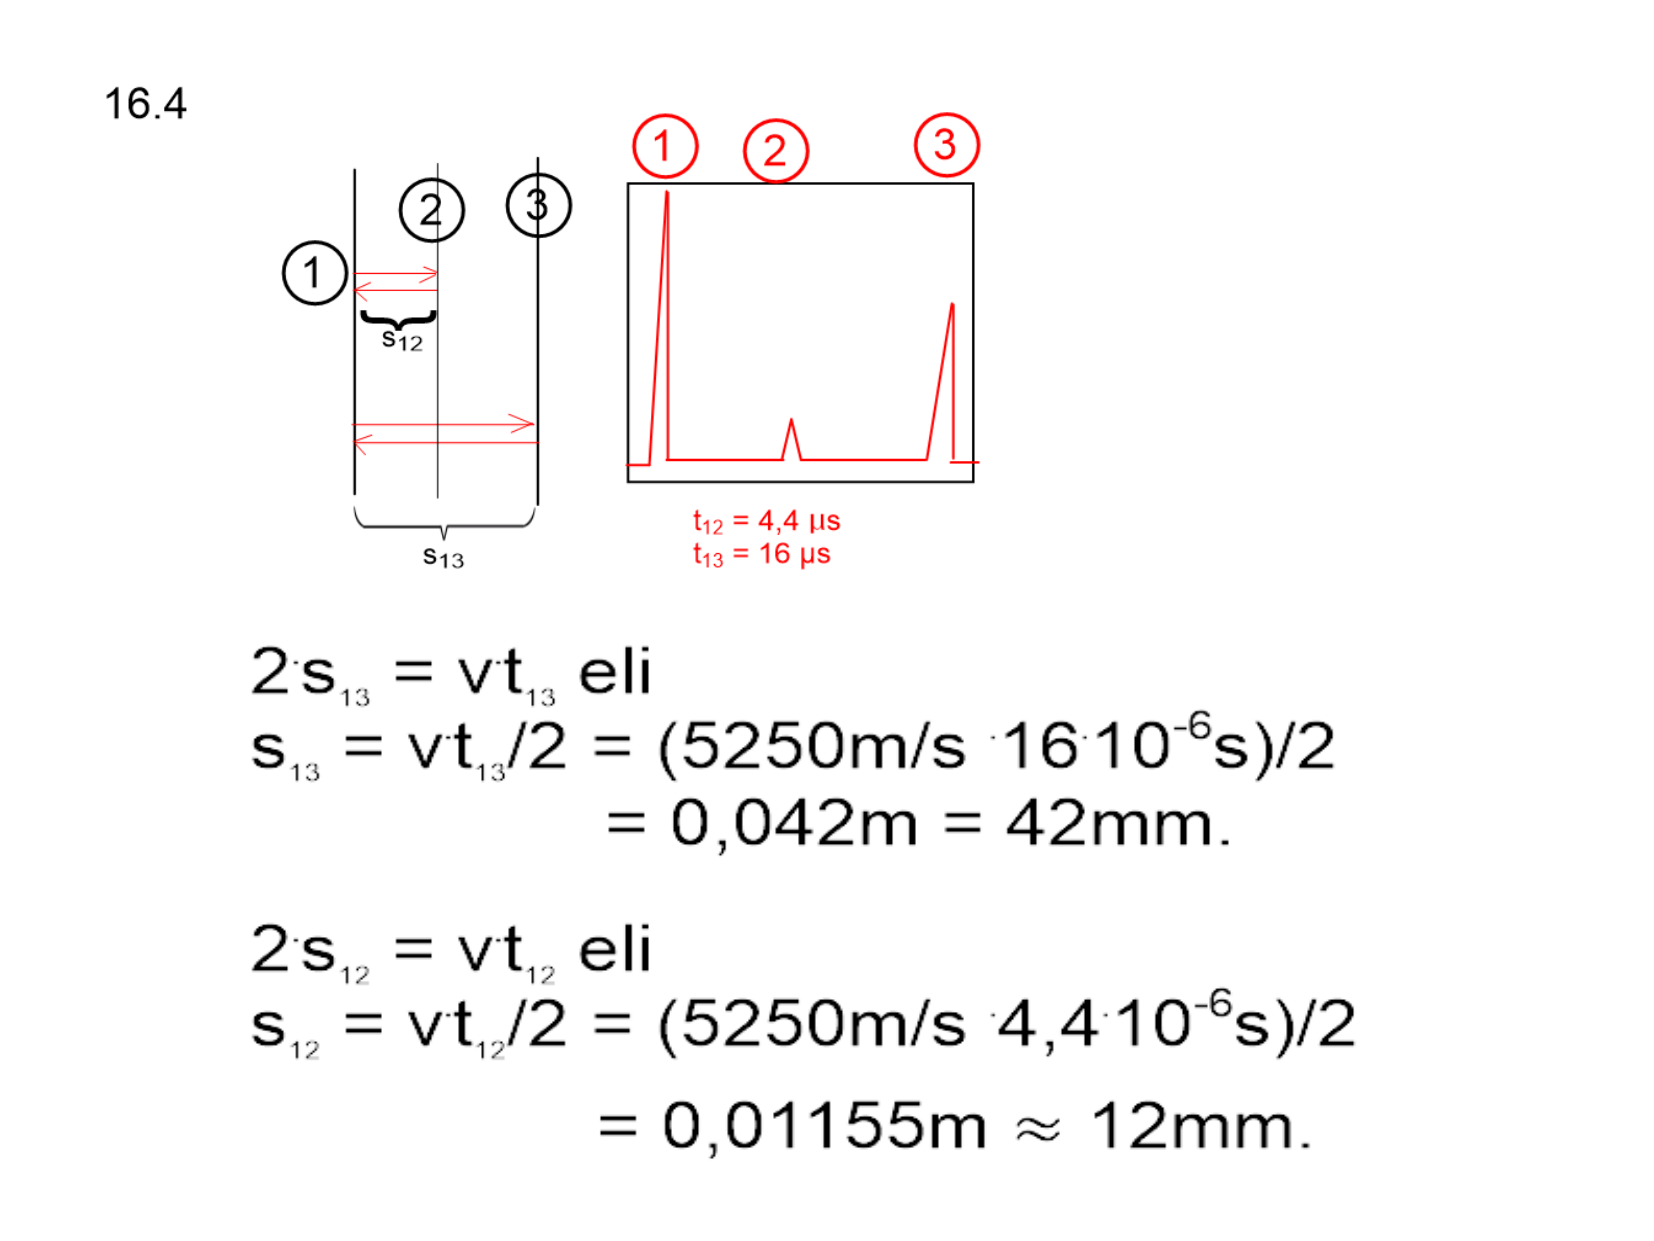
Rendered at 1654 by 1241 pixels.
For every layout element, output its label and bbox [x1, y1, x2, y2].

picture [66, 43, 1040, 591]
picture [188, 602, 1571, 1231]
